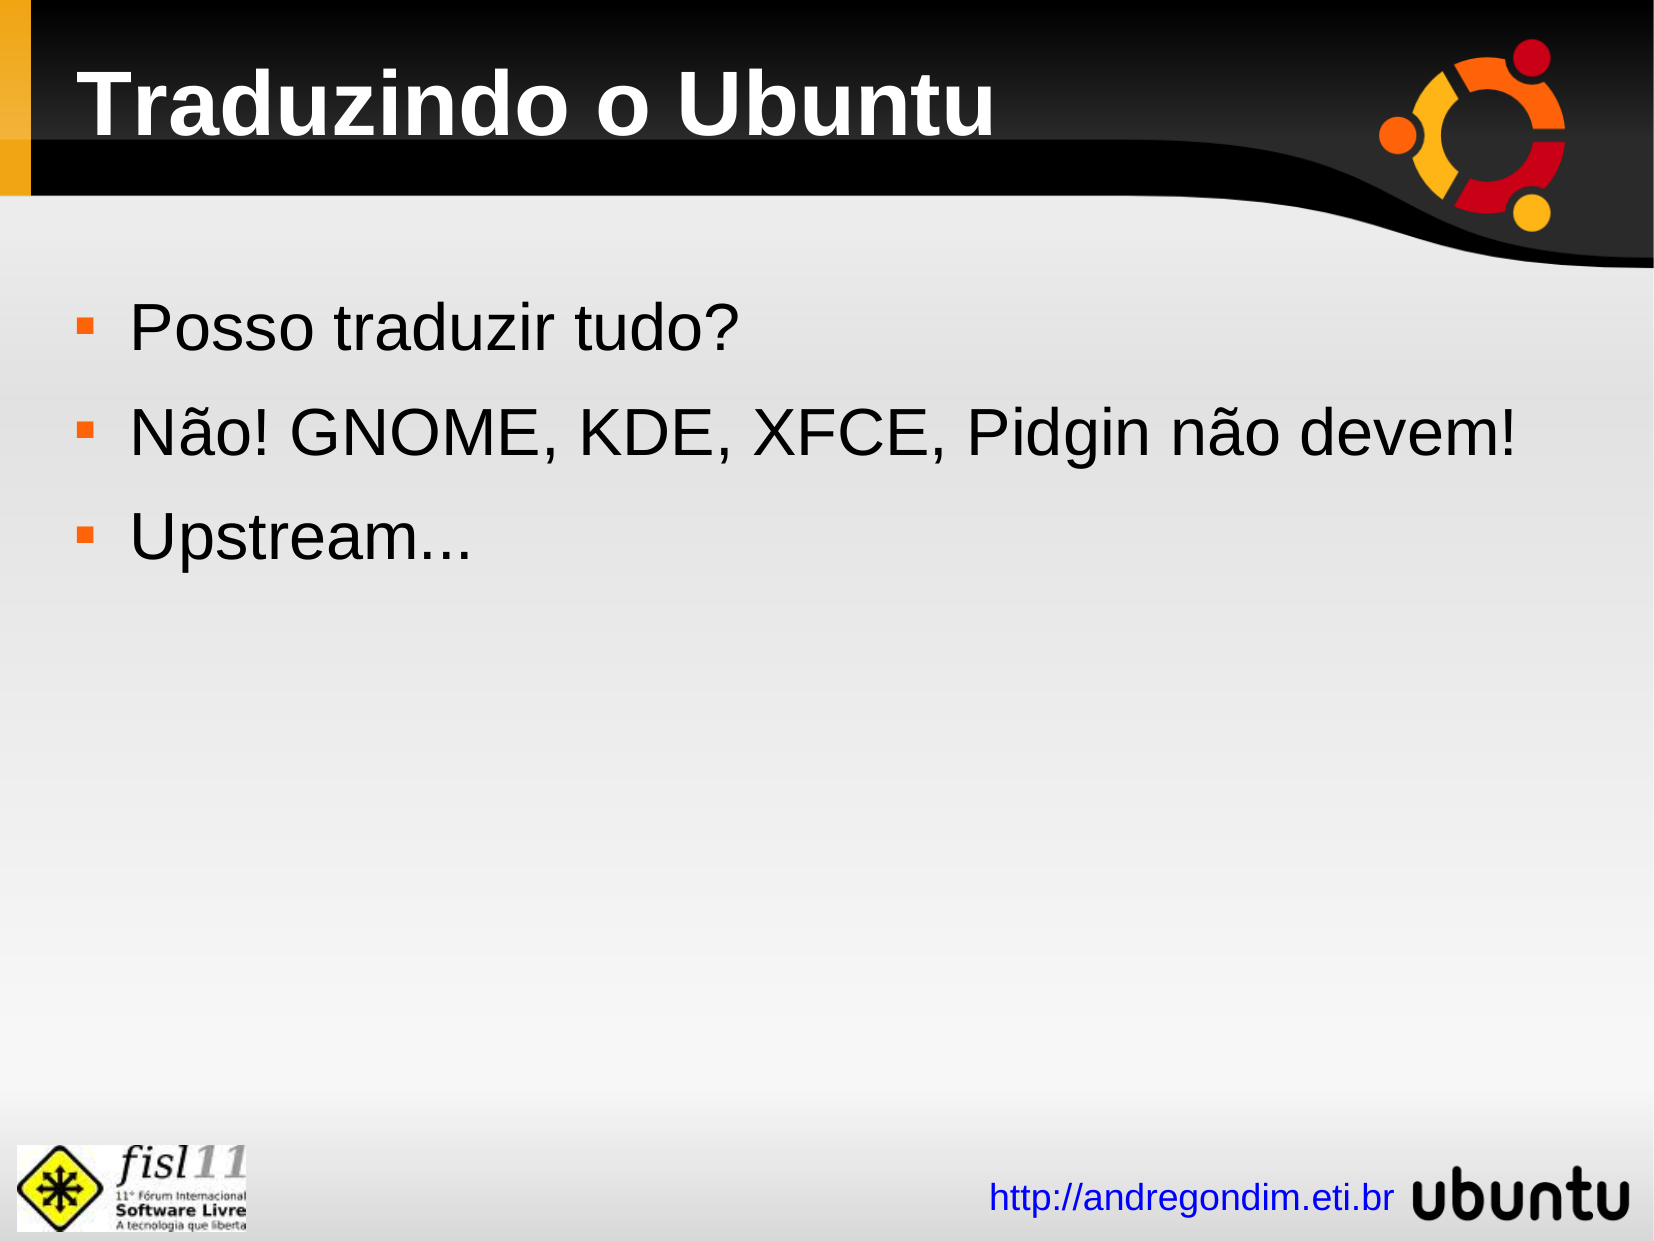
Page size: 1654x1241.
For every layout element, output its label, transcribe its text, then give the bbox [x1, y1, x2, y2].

picture [0, 0, 1654, 1241]
list Posso traduzir tudo? Não! GNOME, KDE, XFCE, Pidgin não devem! Upstream... [59, 290, 1571, 1093]
title Traduzindo o Ubuntu [76, 0, 1565, 208]
